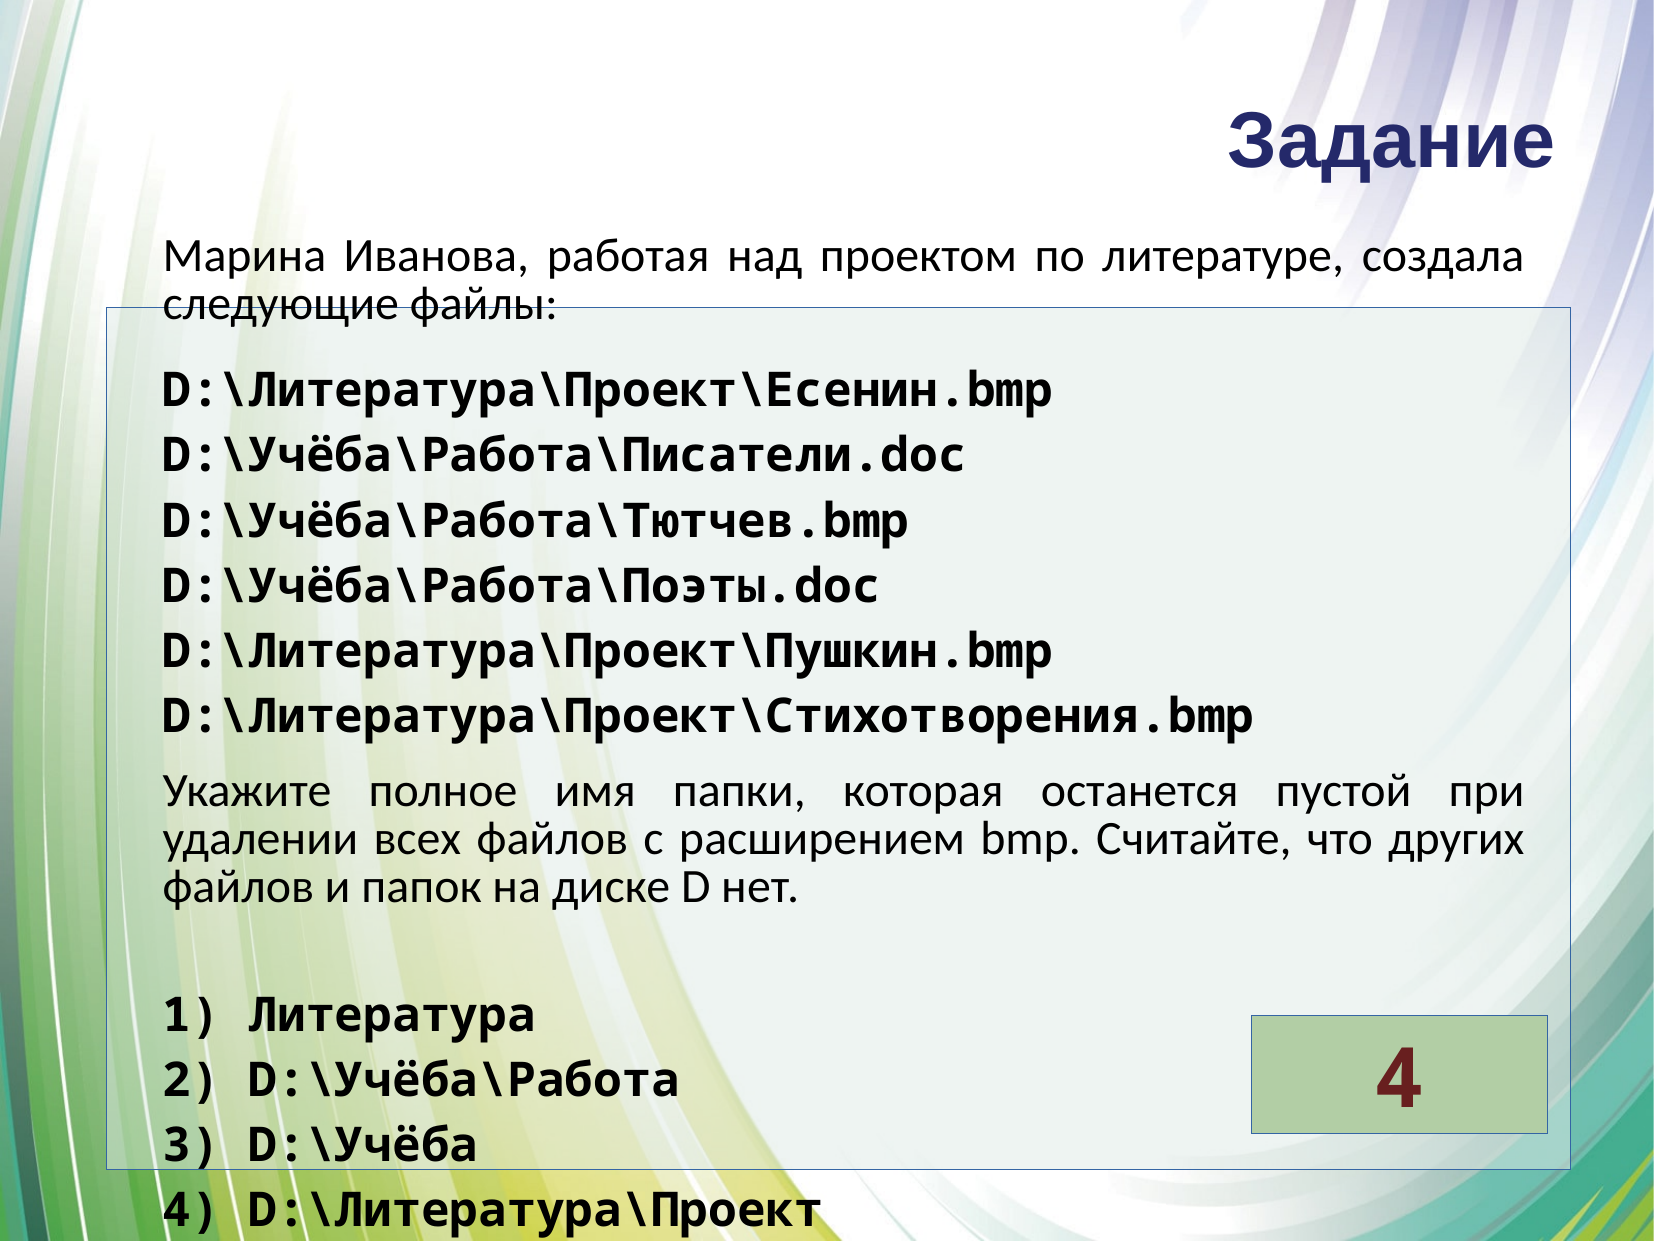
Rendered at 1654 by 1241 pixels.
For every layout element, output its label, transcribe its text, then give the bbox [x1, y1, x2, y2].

text_box Задание [58, 58, 1571, 215]
picture [0, 0, 1654, 1241]
text_box Марина Иванова, работая над проектом по литературе, создала следующие файлы: D:\Литература\Проект\Есенин.bmр D:\Учёба\Работа\Писатели.doc D:\Учёба\Работа\Тютчев.bmp D:\Учёба\Работа\Поэты.doc D:\Литература\Проект\Пушкин.bmp D:\Литература\Проект\Стихотворения.bmp Укажите полное имя папки, которая останется пустой при удалении всех файлов с расширением bmp. Считайте, что других файлов и папок на диске D нет. 1) Литература 2) D:\Учёба\Работа 3) D:\Учёба 4) D:\Литература\Проект [106, 307, 1571, 1170]
text_box 4 [1251, 1015, 1548, 1134]
